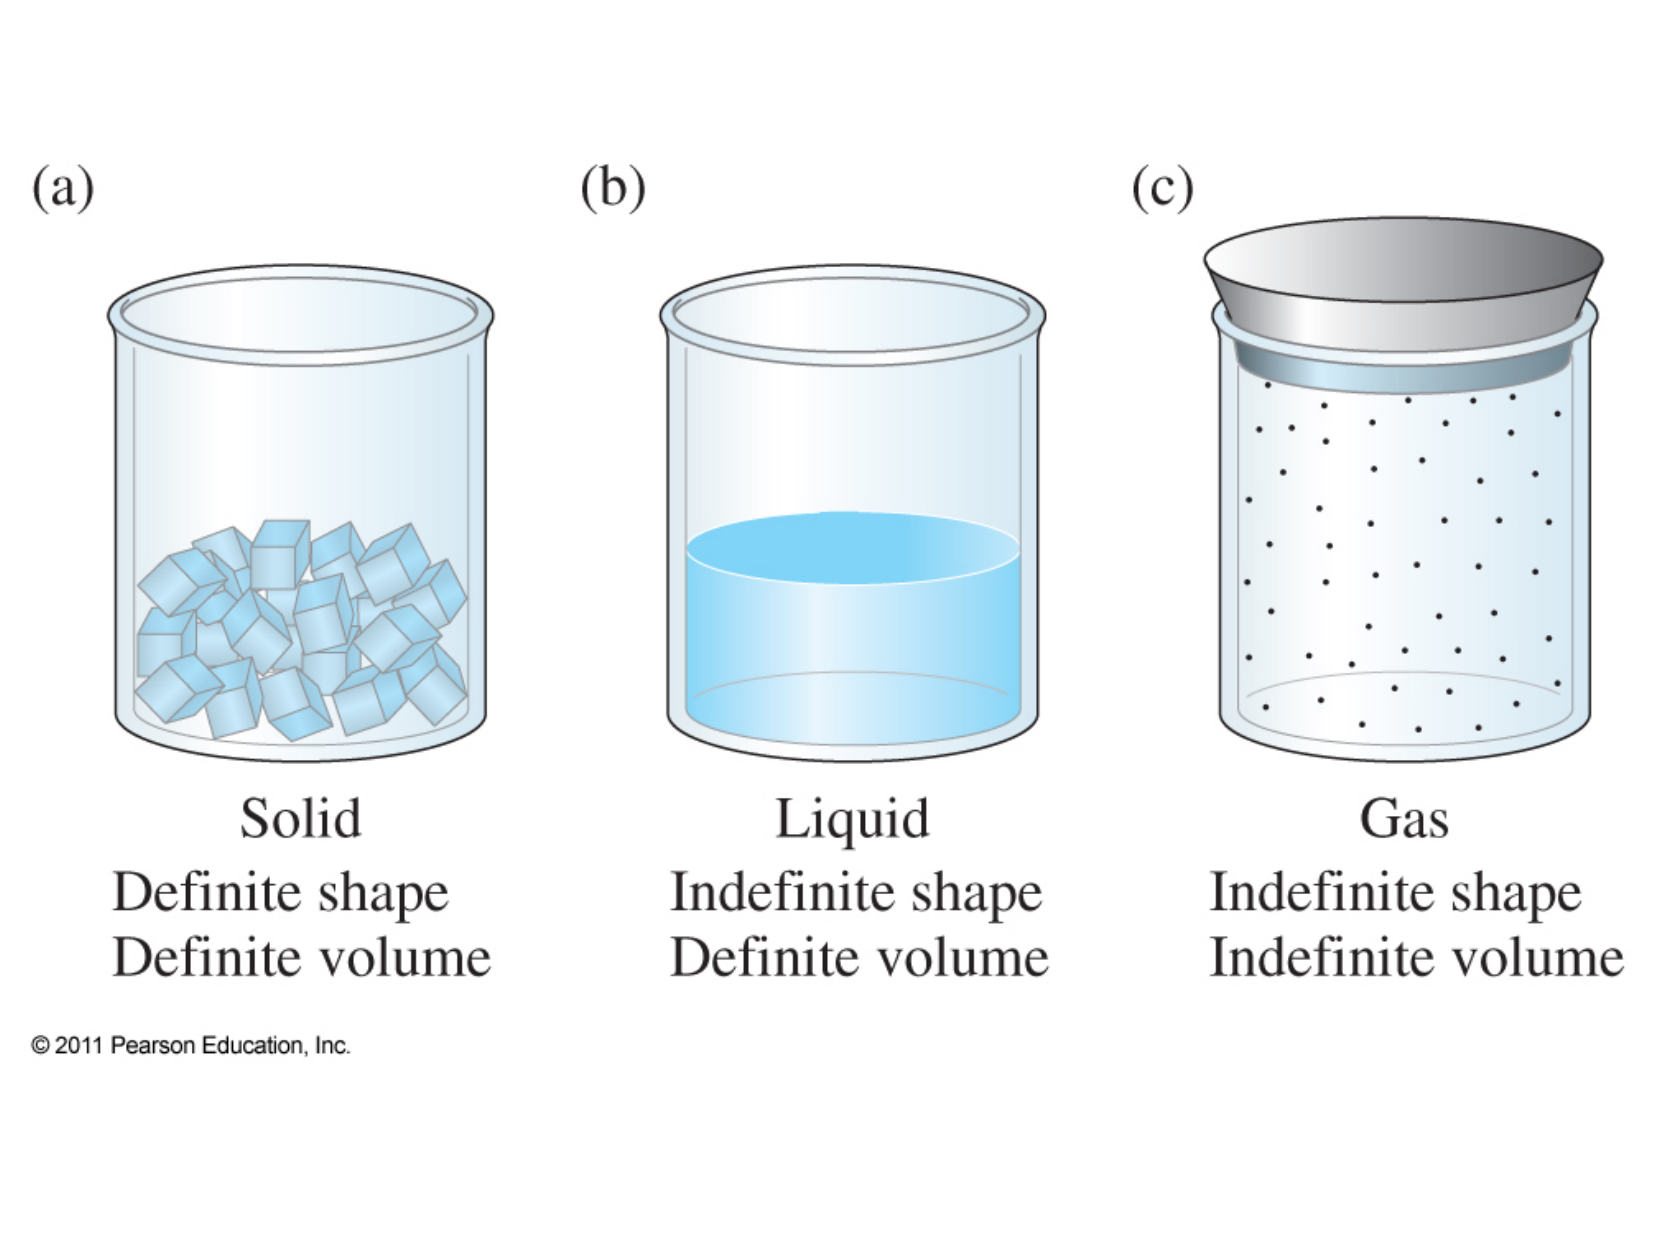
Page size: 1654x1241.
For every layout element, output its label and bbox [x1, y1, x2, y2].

picture [0, 132, 1654, 1108]
